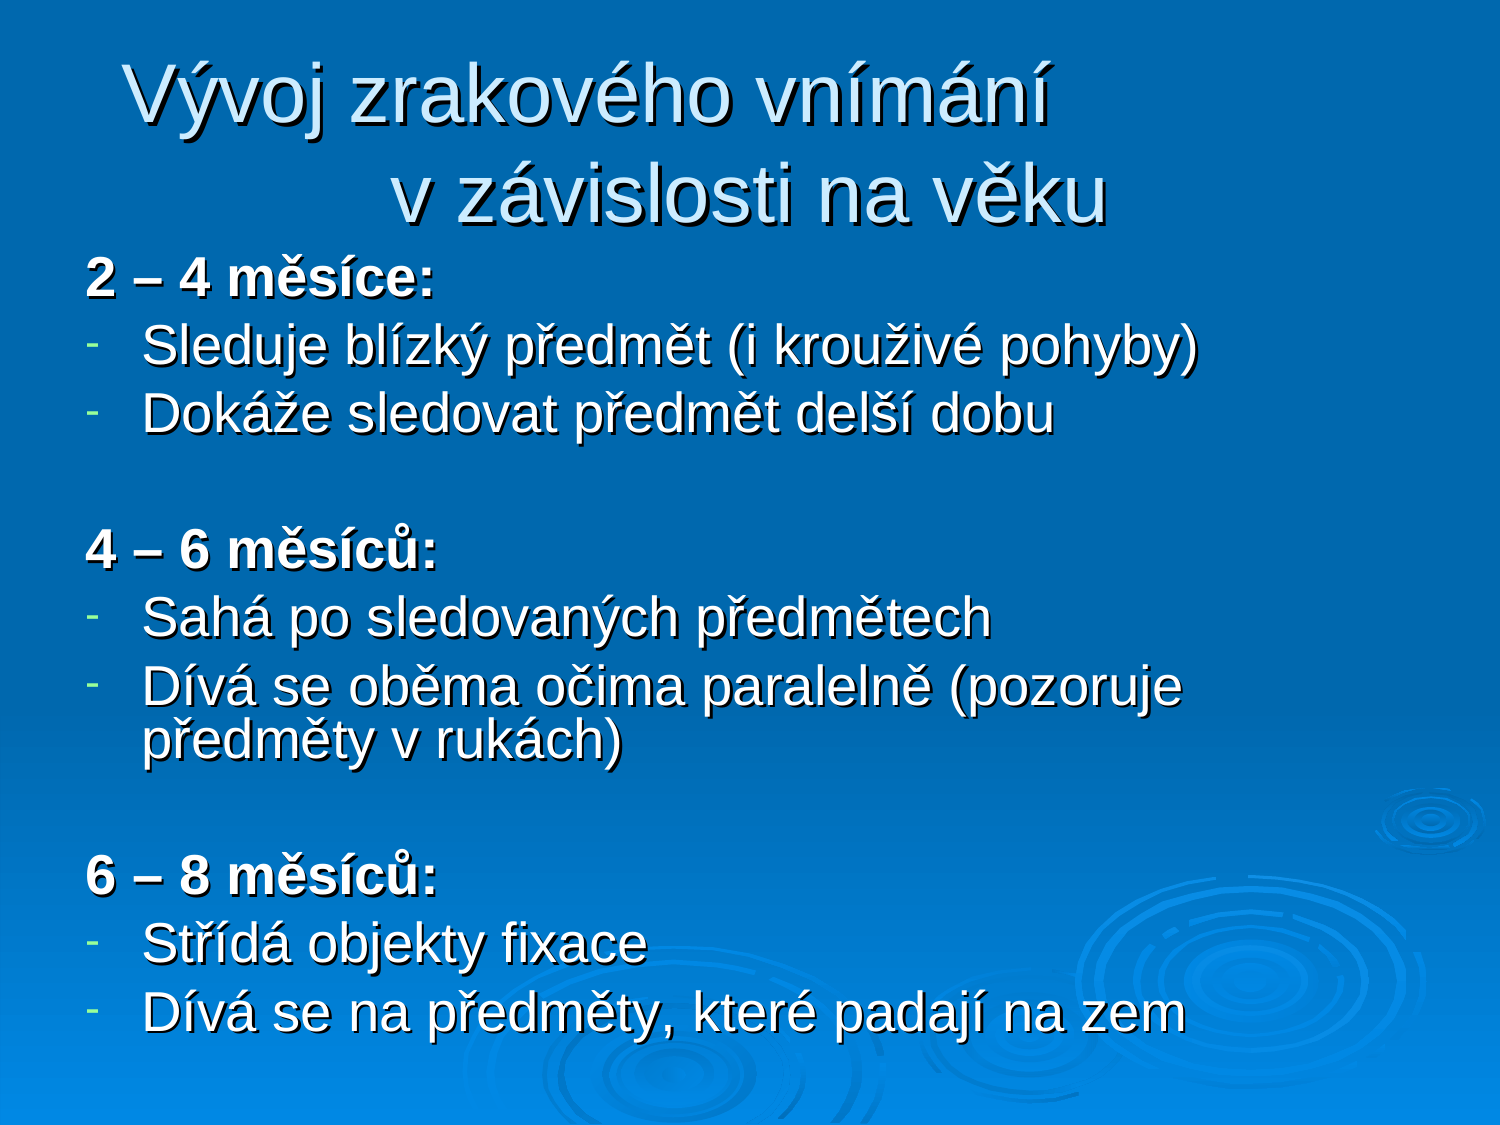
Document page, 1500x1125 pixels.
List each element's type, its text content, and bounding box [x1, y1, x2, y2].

list 2 – 4 měsíce: Sleduje blízký předmět (i krouživé pohyby) Dokáže sledovat předmět delší dobu 4 – 6 měsíců: Sahá po sledovaných předmětech Dívá se oběma očima paralelně (pozoruje předměty v rukách) 6 – 8 měsíců: Střídá objekty fixace Dívá se na předměty, které padají na zem [70, 246, 1421, 1050]
title Vývoj zrakového vnímání v závislosti na věku [75, 31, 1426, 247]
